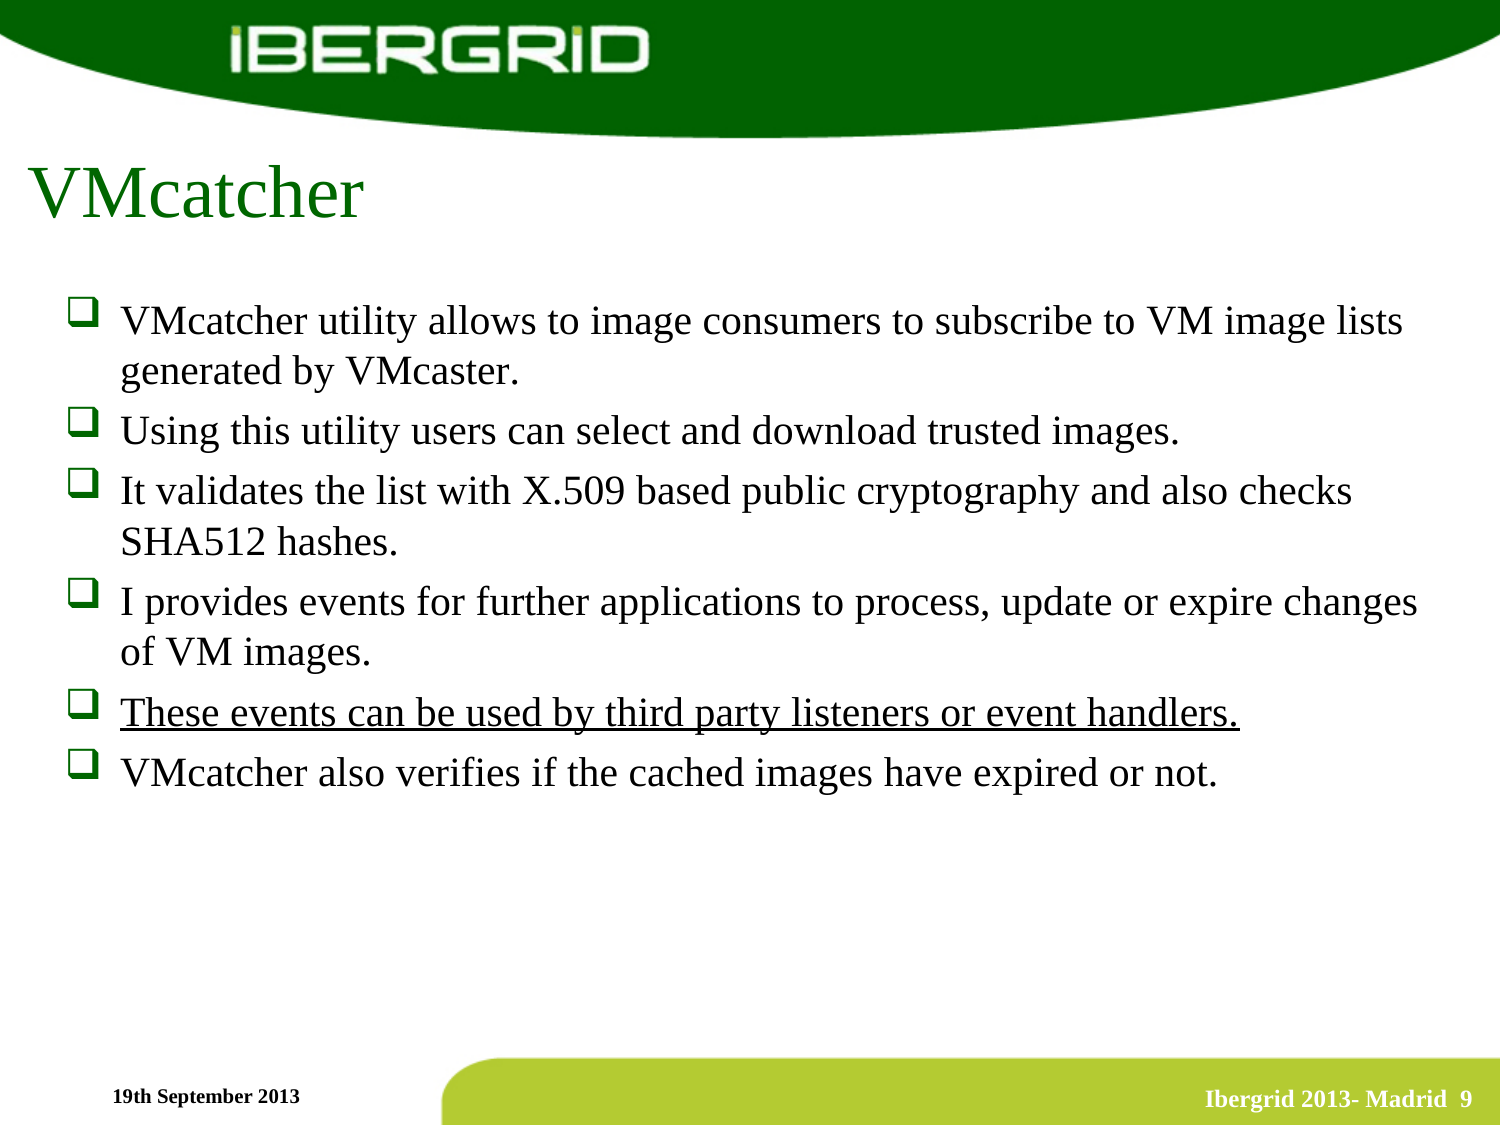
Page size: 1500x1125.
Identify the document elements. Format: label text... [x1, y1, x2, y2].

text_box VMcatcher utility allows to image consumers to subscribe to VM image lists generated by VMcaster. Using this utility users can select and download trusted images. It validates the list with X.509 based public cryptography and also checks SHA512 hashes. I provides events for further applications to process, update or expire changes of VM images. These events can be used by third party listeners or event handlers. VMcatcher also verifies if the cached images have expired or not. [50, 224, 1463, 1026]
text_box 19th September 2013 [49, 1074, 363, 1113]
picture [0, 0, 1500, 1125]
text_box Ibergrid 2013- Madrid <number> [1125, 1074, 1488, 1125]
text_box VMcatcher [12, 134, 1288, 240]
